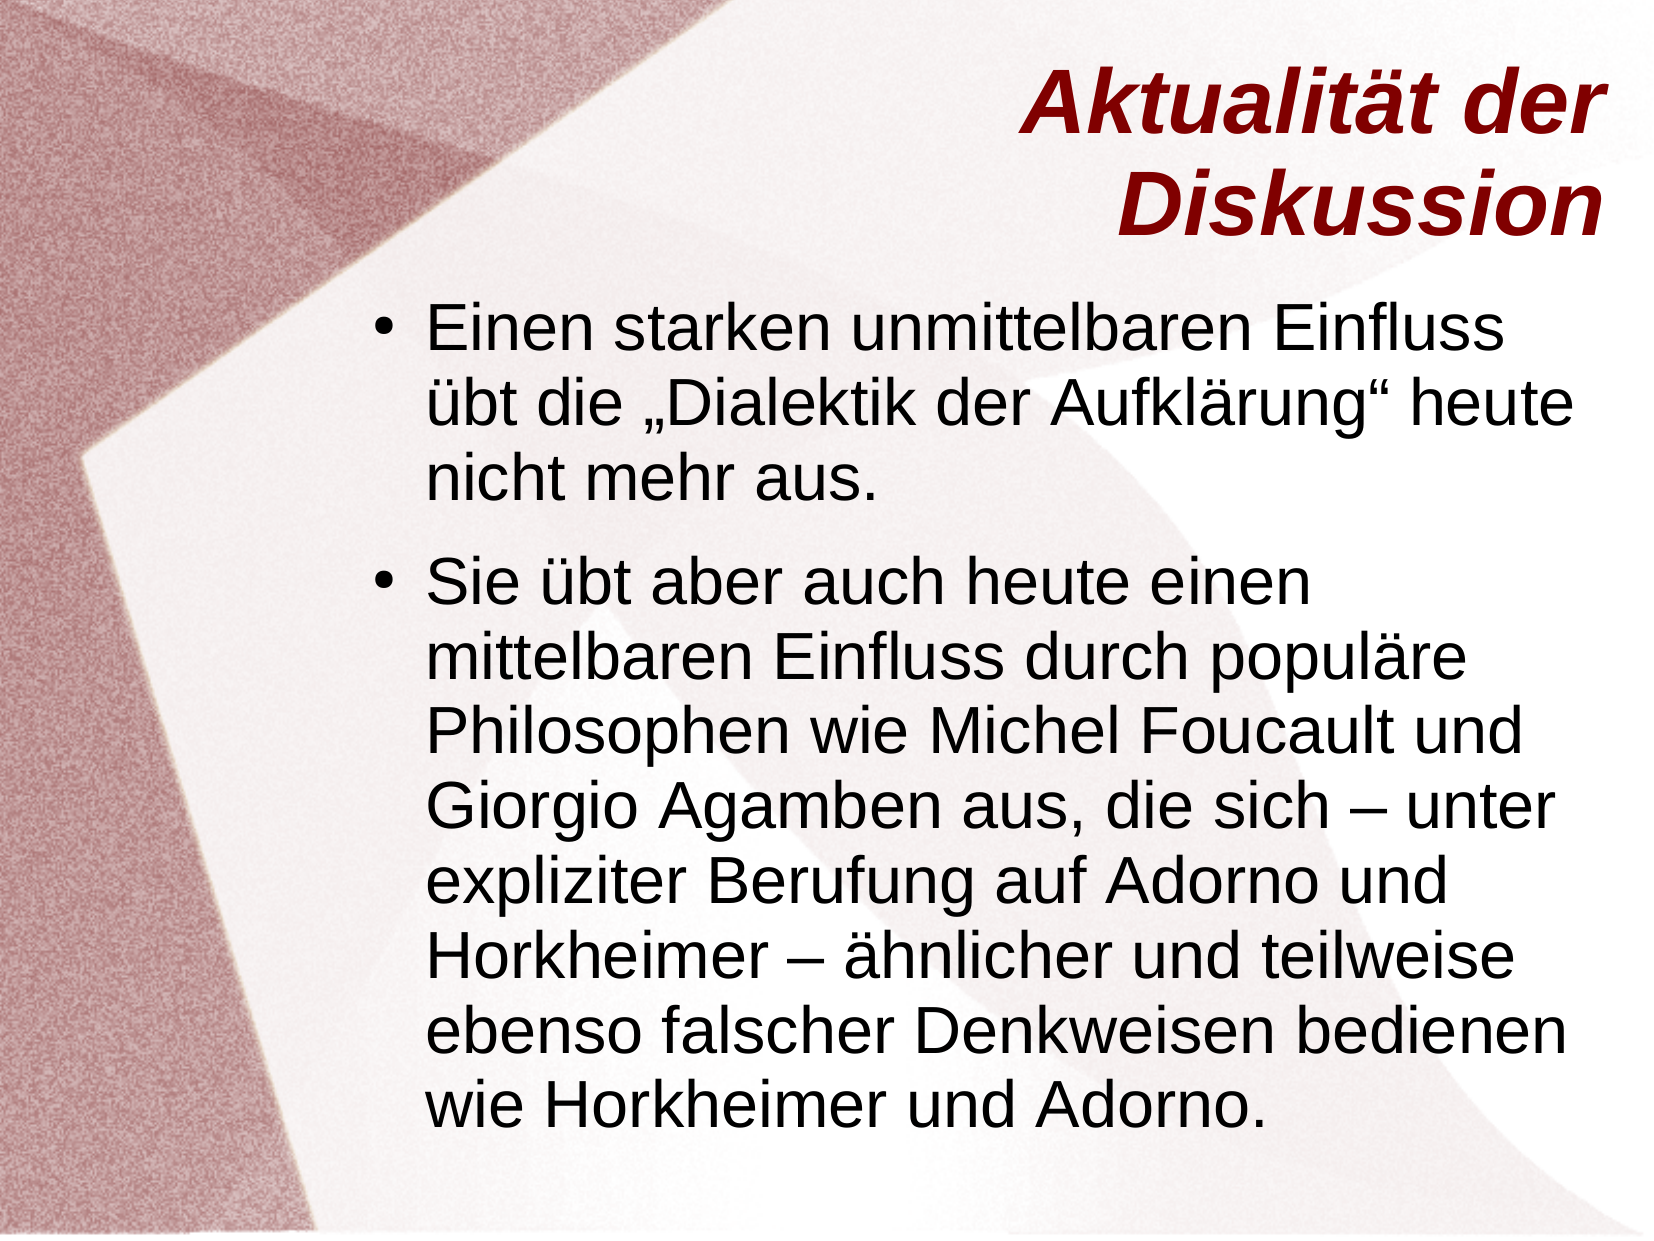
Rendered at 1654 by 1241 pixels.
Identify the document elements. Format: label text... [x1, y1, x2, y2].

picture [0, 0, 1654, 1241]
title Aktualität der Diskussion [596, 50, 1607, 256]
list Einen starken unmittelbaren Einfluss übt die „Dialektik der Aufklärung“ heute nicht mehr aus. Sie übt aber auch heute einen mittelbaren Einfluss durch populäre Philosophen wie Michel Foucault und Giorgio Agamben aus, die sich – unter expliziter Berufung auf Adorno und Horkheimer – ähnlicher und teilweise ebenso falscher Denkweisen bedienen wie Horkheimer und Adorno. [354, 290, 1601, 1143]
